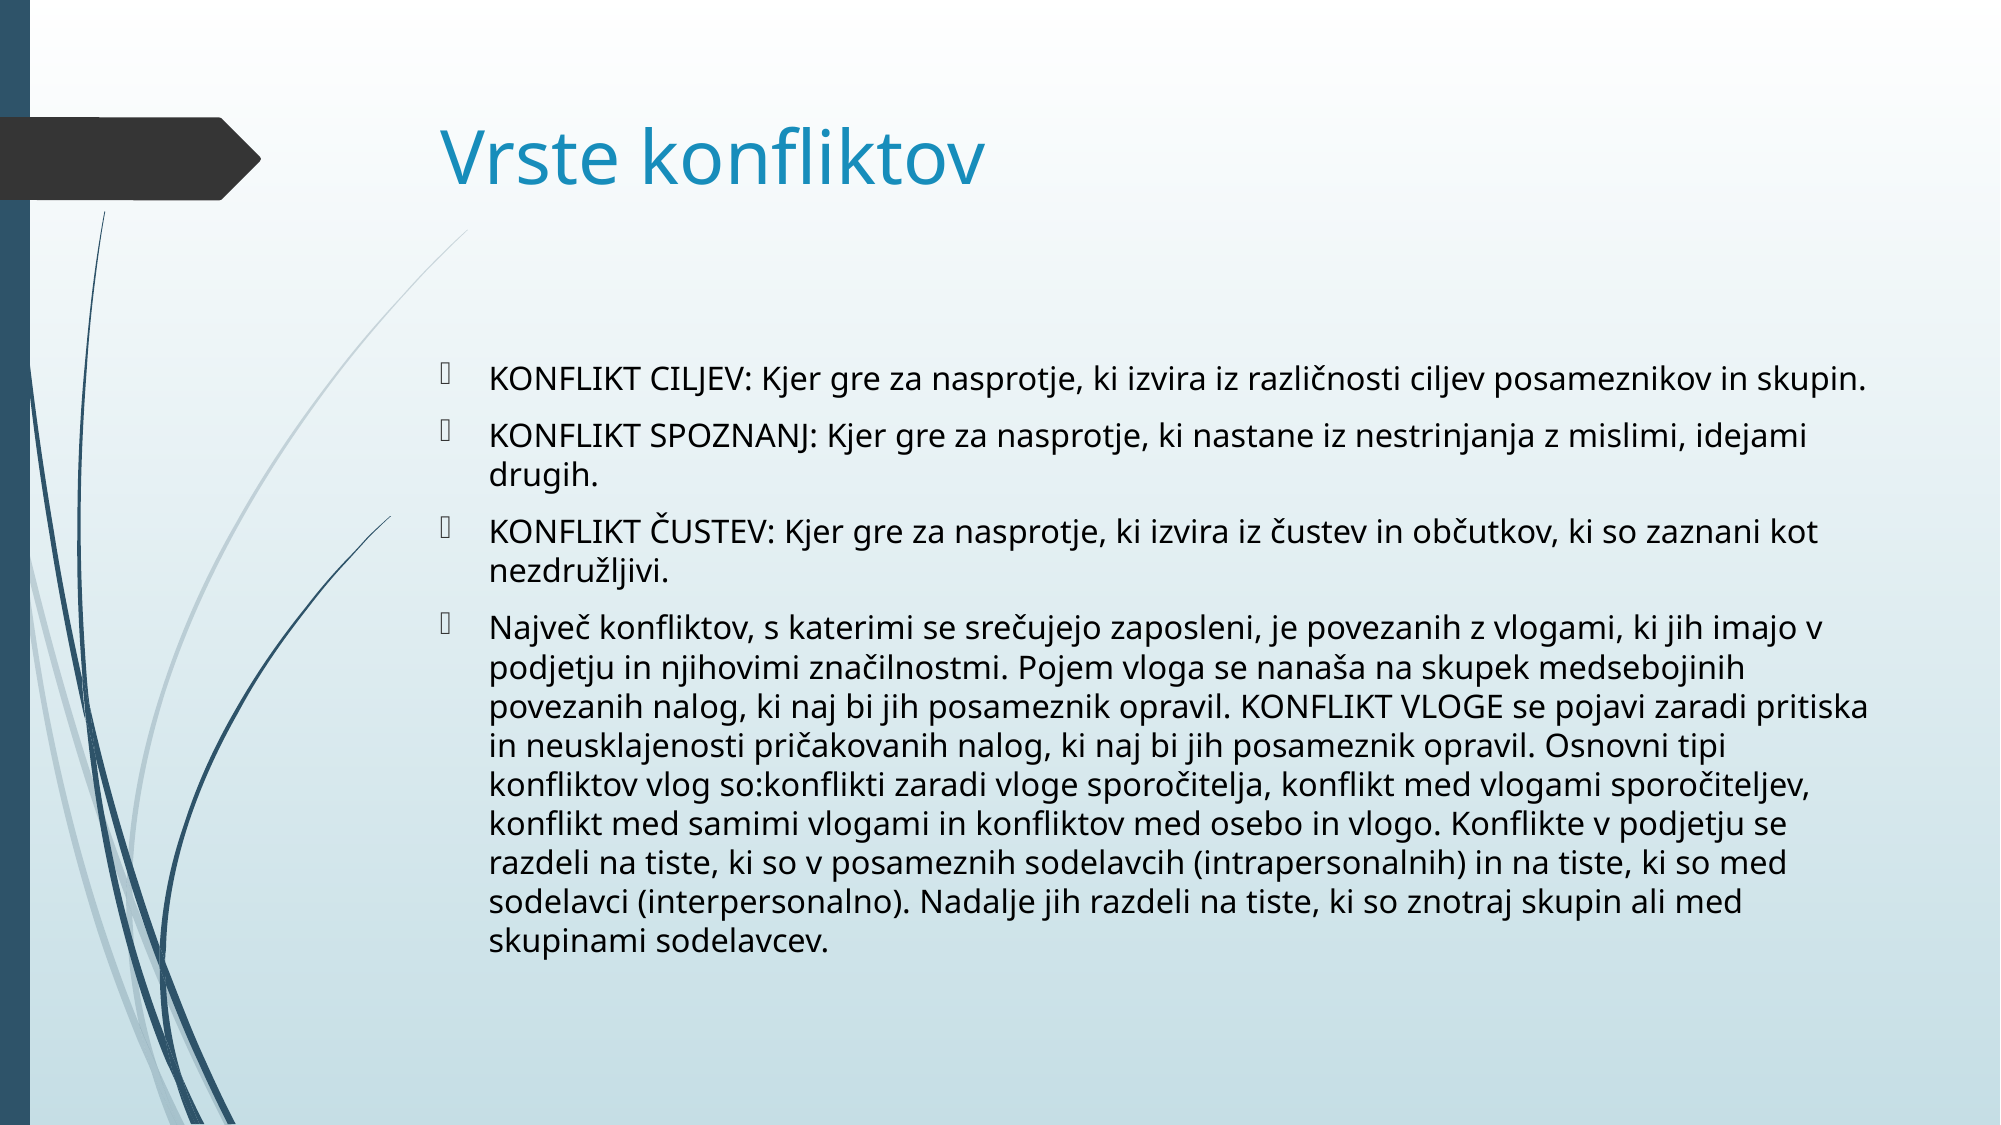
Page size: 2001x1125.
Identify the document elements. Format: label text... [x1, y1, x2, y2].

list KONFLIKT CILJEV: Kjer gre za nasprotje, ki izvira iz različnosti ciljev posameznikov in skupin. KONFLIKT SPOZNANJ: Kjer gre za nasprotje, ki nastane iz nestrinjanja z mislimi, idejami drugih. KONFLIKT ČUSTEV: Kjer gre za nasprotje, ki izvira iz čustev in občutkov, ki so zaznani kot nezdružljivi. Največ konfliktov, s katerimi se srečujejo zaposleni, je povezanih z vlogami, ki jih imajo v podjetju in njihovimi značilnostmi. Pojem vloga se nanaša na skupek medsebojinih povezanih nalog, ki naj bi jih posameznik opravil. KONFLIKT VLOGE se pojavi zaradi pritiska in neusklajenosti pričakovanih nalog, ki naj bi jih posameznik opravil. Osnovni tipi konfliktov vlog so:konflikti zaradi vloge sporočitelja, konflikt med vlogami sporočiteljev, konflikt med samimi vlogami in konfliktov med osebo in vlogo. Konflikte v podjetju se razdeli na tiste, ki so v posameznih sodelavcih (intrapersonalnih) in na tiste, ki so med sodelavci (interpersonalno). Nadalje jih razdeli na tiste, ki so znotraj skupin ali med skupinami sodelavcev. [424, 350, 1888, 970]
title Vrste konfliktov [425, 102, 1888, 313]
